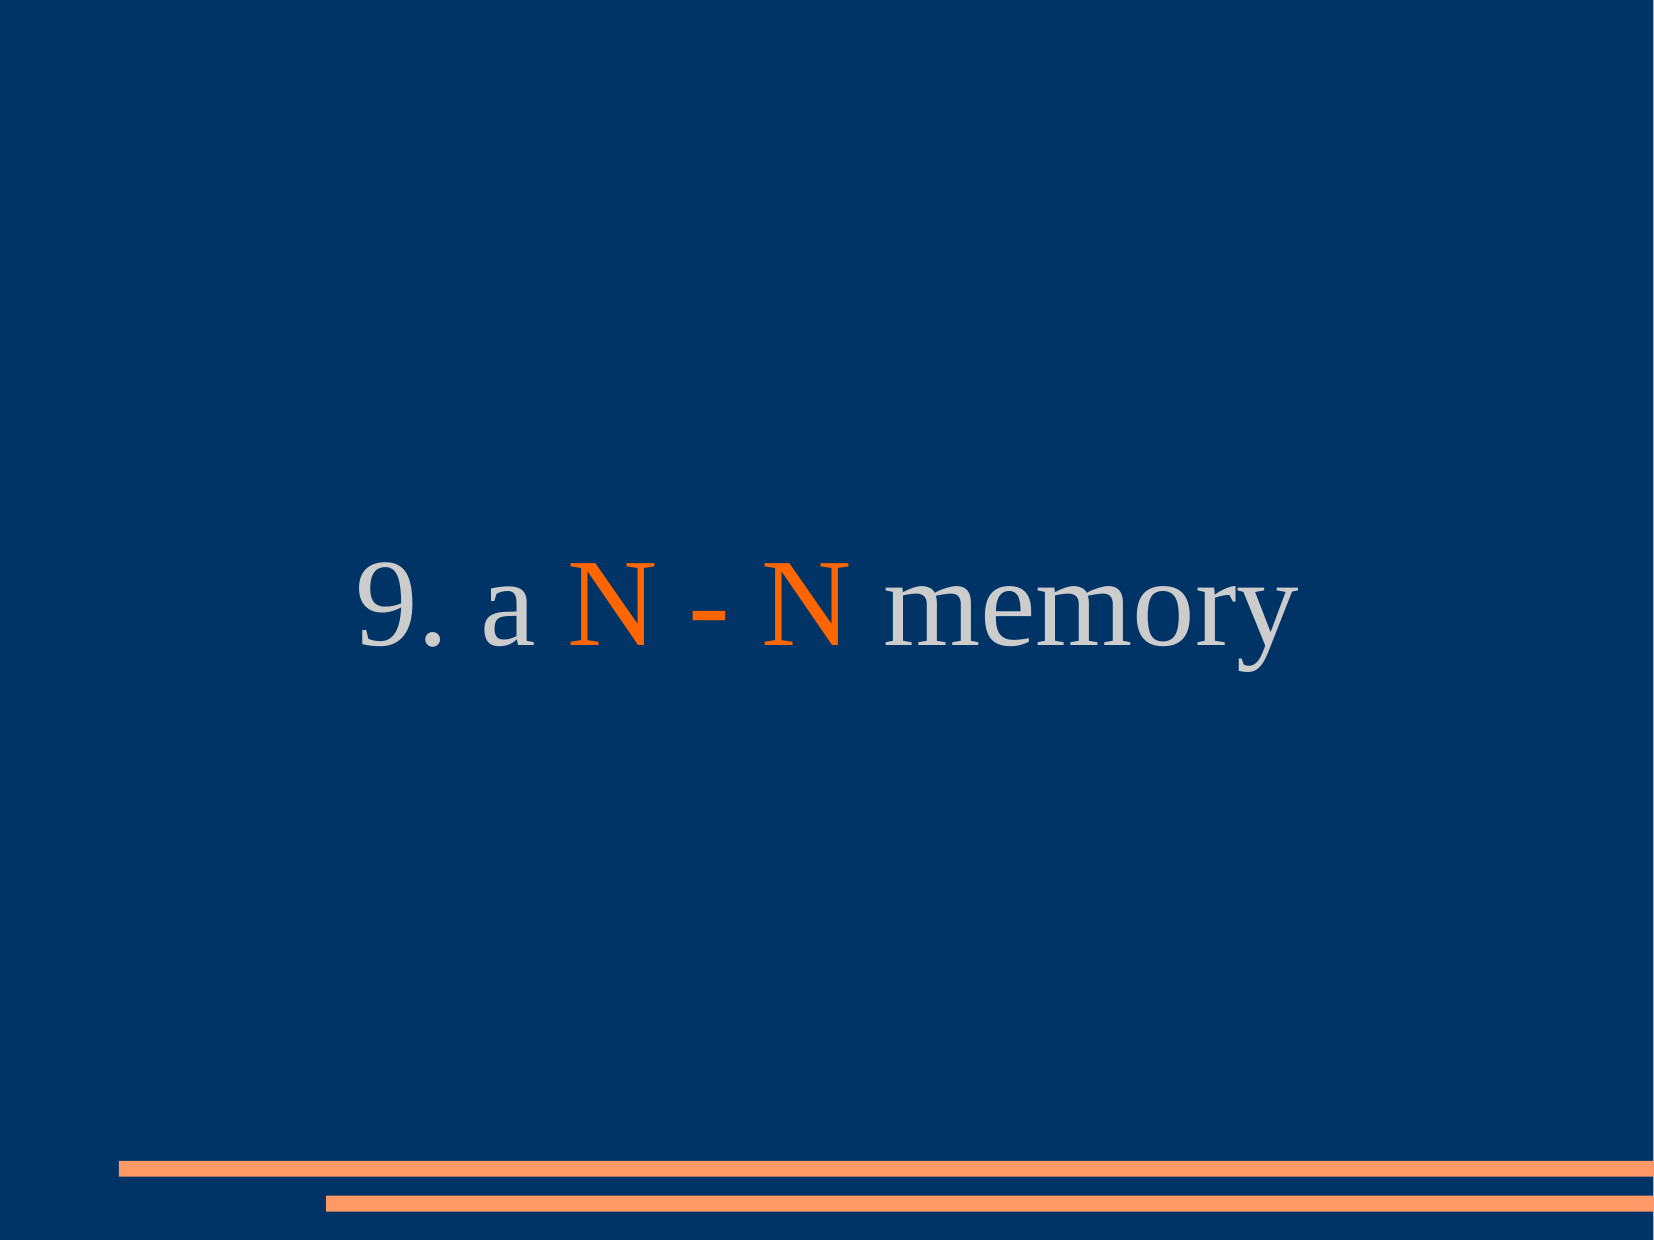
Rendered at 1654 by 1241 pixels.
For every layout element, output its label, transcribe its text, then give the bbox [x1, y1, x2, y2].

subtitle 9. a N - N memory [121, 187, 1561, 1241]
